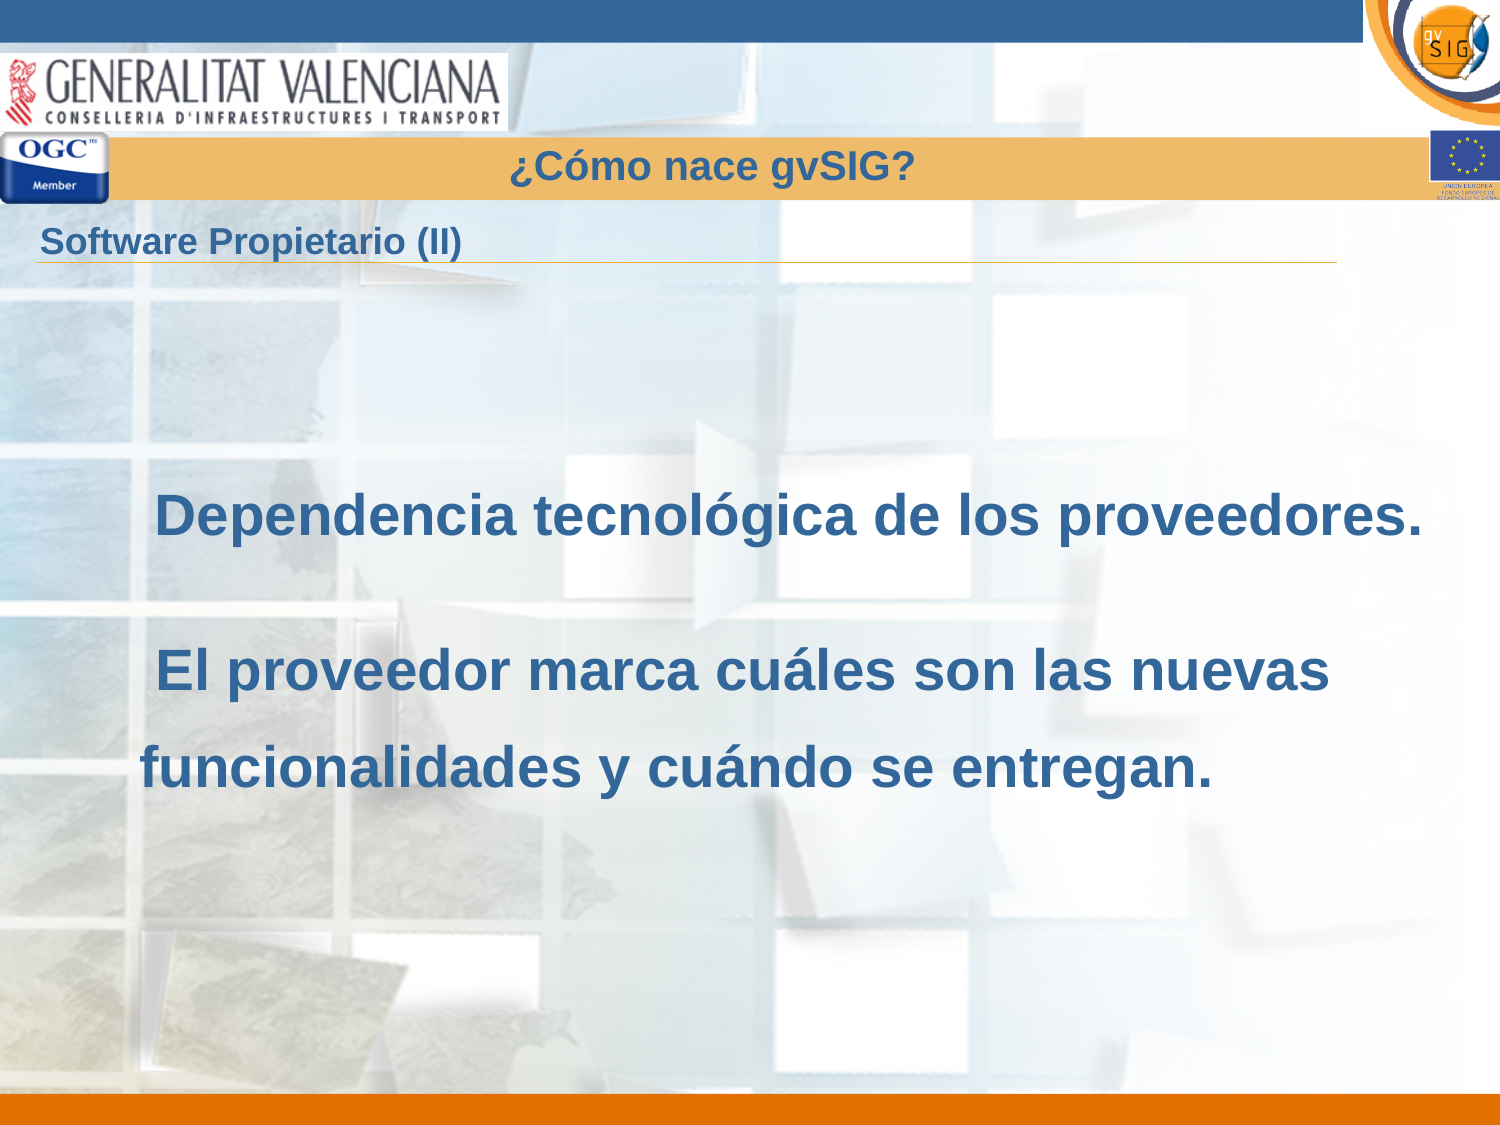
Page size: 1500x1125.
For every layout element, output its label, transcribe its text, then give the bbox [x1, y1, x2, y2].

text_box ¿Cómo nace gvSIG? [0, 137, 1426, 205]
picture [1429, 129, 1500, 200]
text_box Dependencia tecnológica de los proveedores. El proveedor marca cuáles son las nuevas funcionalidades y cuándo se entregan. [139, 433, 1425, 854]
text_box Software Propietario (II) [25, 209, 946, 271]
picture [1363, 0, 1500, 127]
picture [0, 132, 109, 137]
picture [0, 53, 508, 131]
